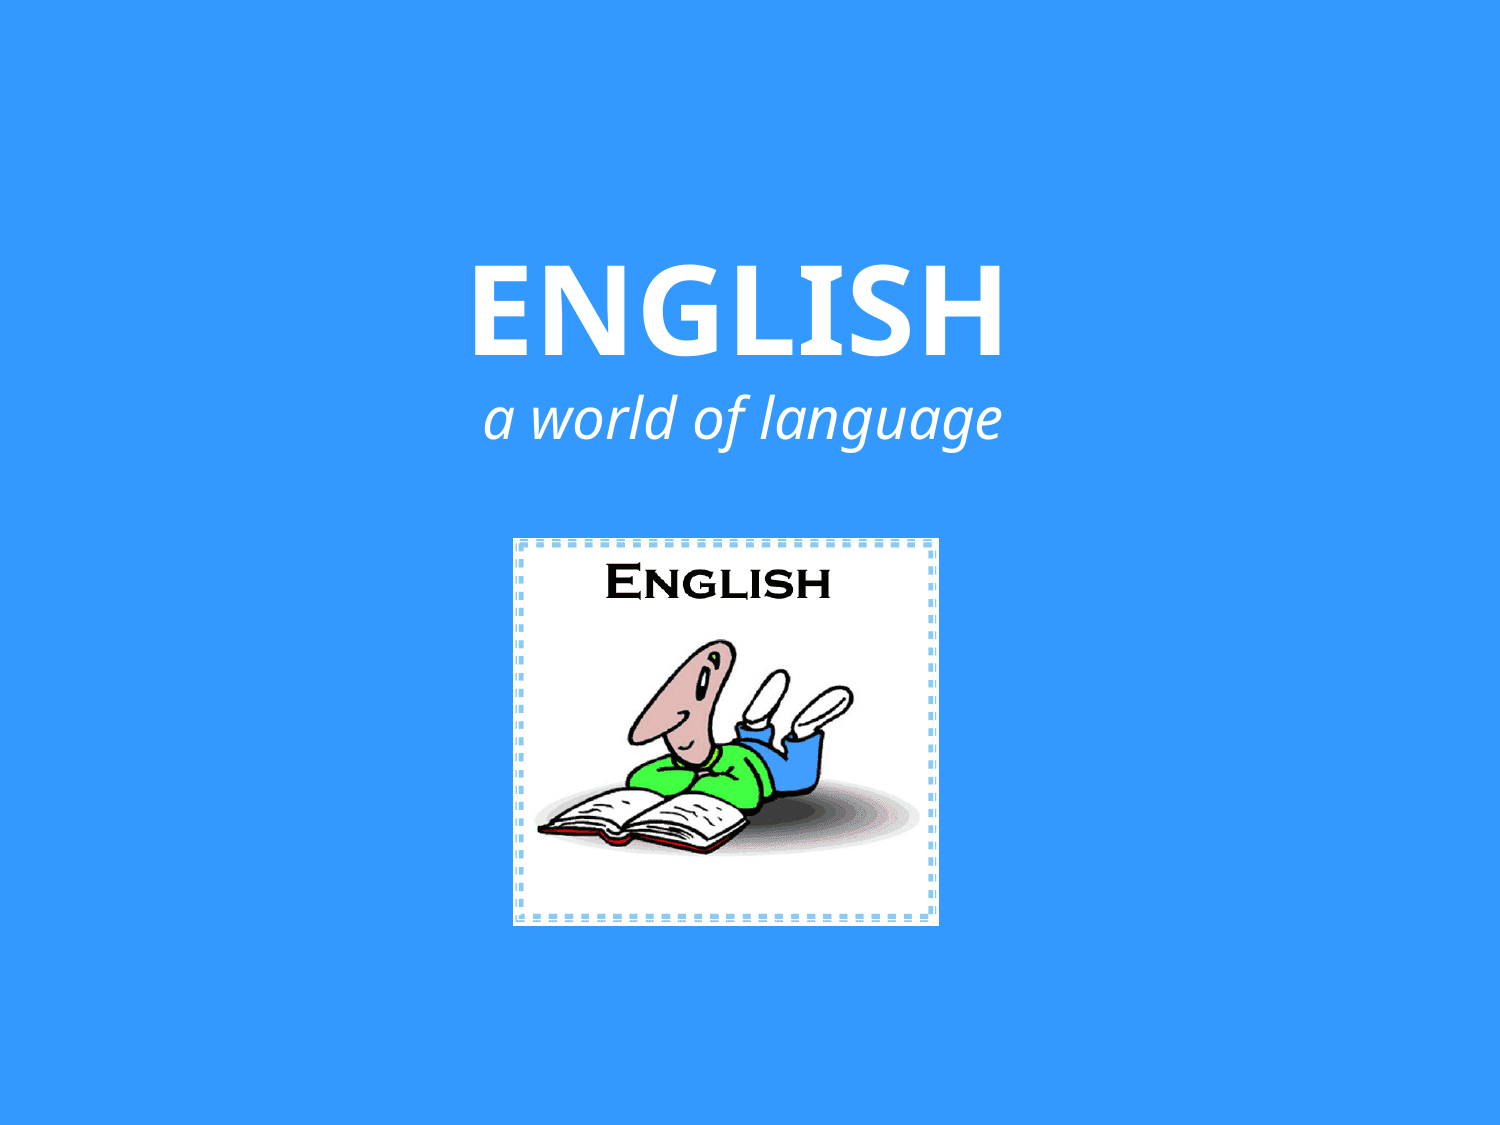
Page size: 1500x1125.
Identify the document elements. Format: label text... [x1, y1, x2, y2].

subtitle a world of language [218, 373, 1269, 661]
picture [513, 538, 939, 926]
title ENGLISH [100, 184, 1376, 426]
